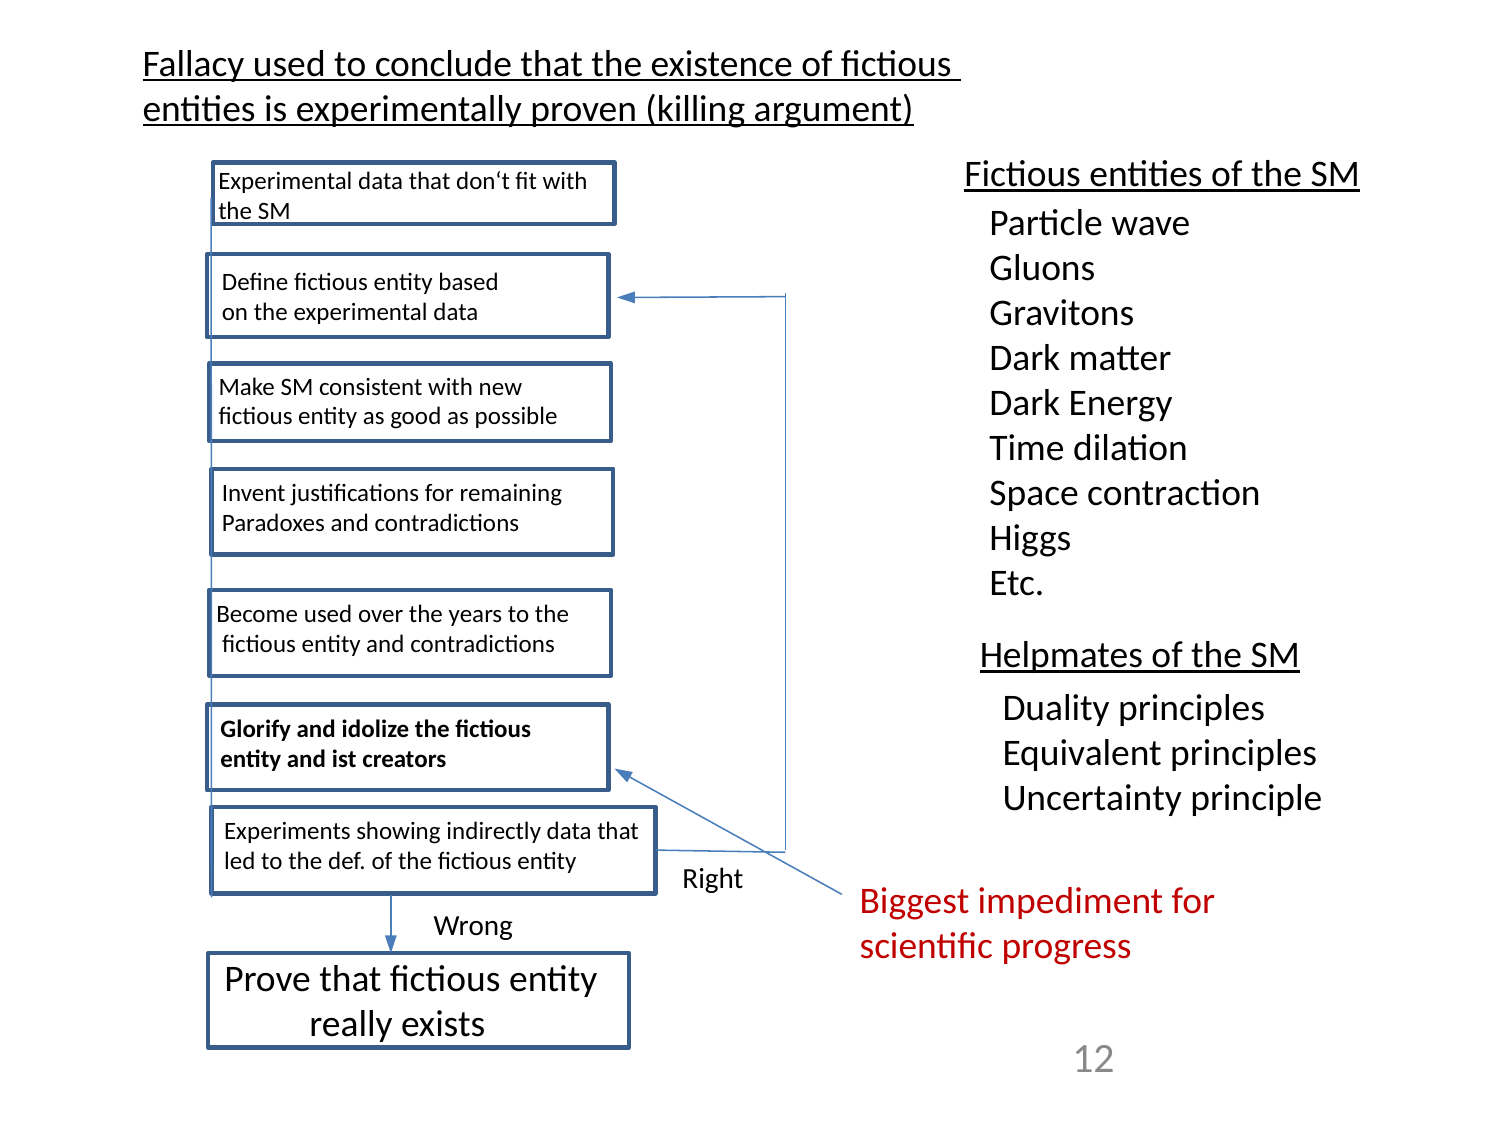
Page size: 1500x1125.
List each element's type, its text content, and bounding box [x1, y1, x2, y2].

text_box Glorify and idolize the fictious entity and ist creators [213, 705, 556, 781]
text_box v [213, 590, 611, 676]
text_box Invent justifications for remaining Paradoxes and contradictions [213, 468, 593, 545]
text_box Duality principles Equivalent principles Uncertainty principle [987, 675, 1342, 873]
text_box Biggest impediment for scientific progress [844, 868, 1244, 975]
text_box Experimental data that don‘t fit with the SM [203, 157, 624, 233]
text_box v [213, 363, 611, 441]
text_box Fallacy used to conclude that the existence of fictious entities is experimentally proven (killing argument) [127, 30, 996, 137]
text_box v [213, 704, 609, 790]
text_box v [213, 883, 656, 894]
text_box [1057, 1022, 1408, 1083]
text_box Fictious entities of the SM [949, 141, 1381, 203]
text_box Right [667, 852, 760, 903]
text_box Helpmates of the SM [964, 622, 1320, 684]
text_box Wrong [418, 898, 530, 950]
text_box Become used over the years to the fictious entity and contradictions [213, 590, 590, 667]
text_box v [212, 254, 609, 337]
text_box Particle wave Gluons Gravitons Dark matter Dark Energy Time dilation Space contraction Higgs Etc. [974, 203, 1280, 616]
text_box v [213, 469, 613, 555]
text_box Prove that fictious entity really exists [209, 946, 633, 1053]
text_box Define fictious entity based on the experimental data [212, 257, 523, 334]
text_box Experiments showing indirectly data that led to the def. of the fictious entity [213, 806, 656, 883]
text_box Make SM consistent with new fictious entity as good as possible [212, 362, 576, 439]
